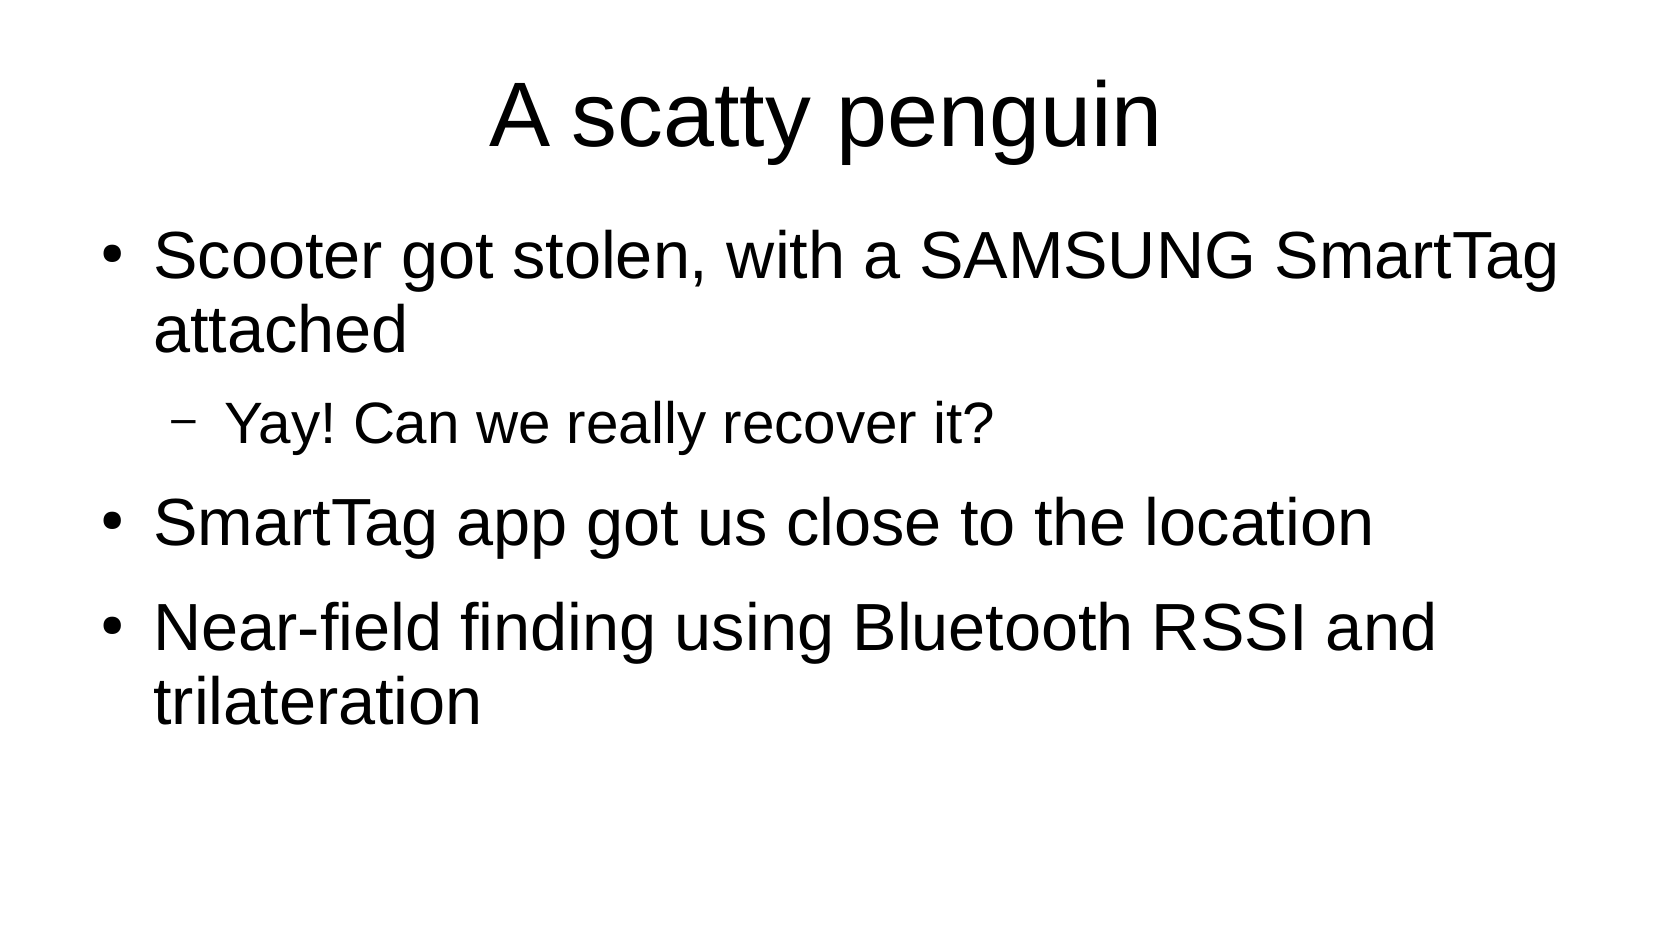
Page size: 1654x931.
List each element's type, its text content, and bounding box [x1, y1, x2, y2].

list Scooter got stolen, with a SAMSUNG SmartTag attached Yay! Can we really recover it? SmartTag app got us close to the location Near-field finding using Bluetooth RSSI and trilateration [82, 217, 1571, 758]
title A scatty penguin [82, 37, 1571, 193]
